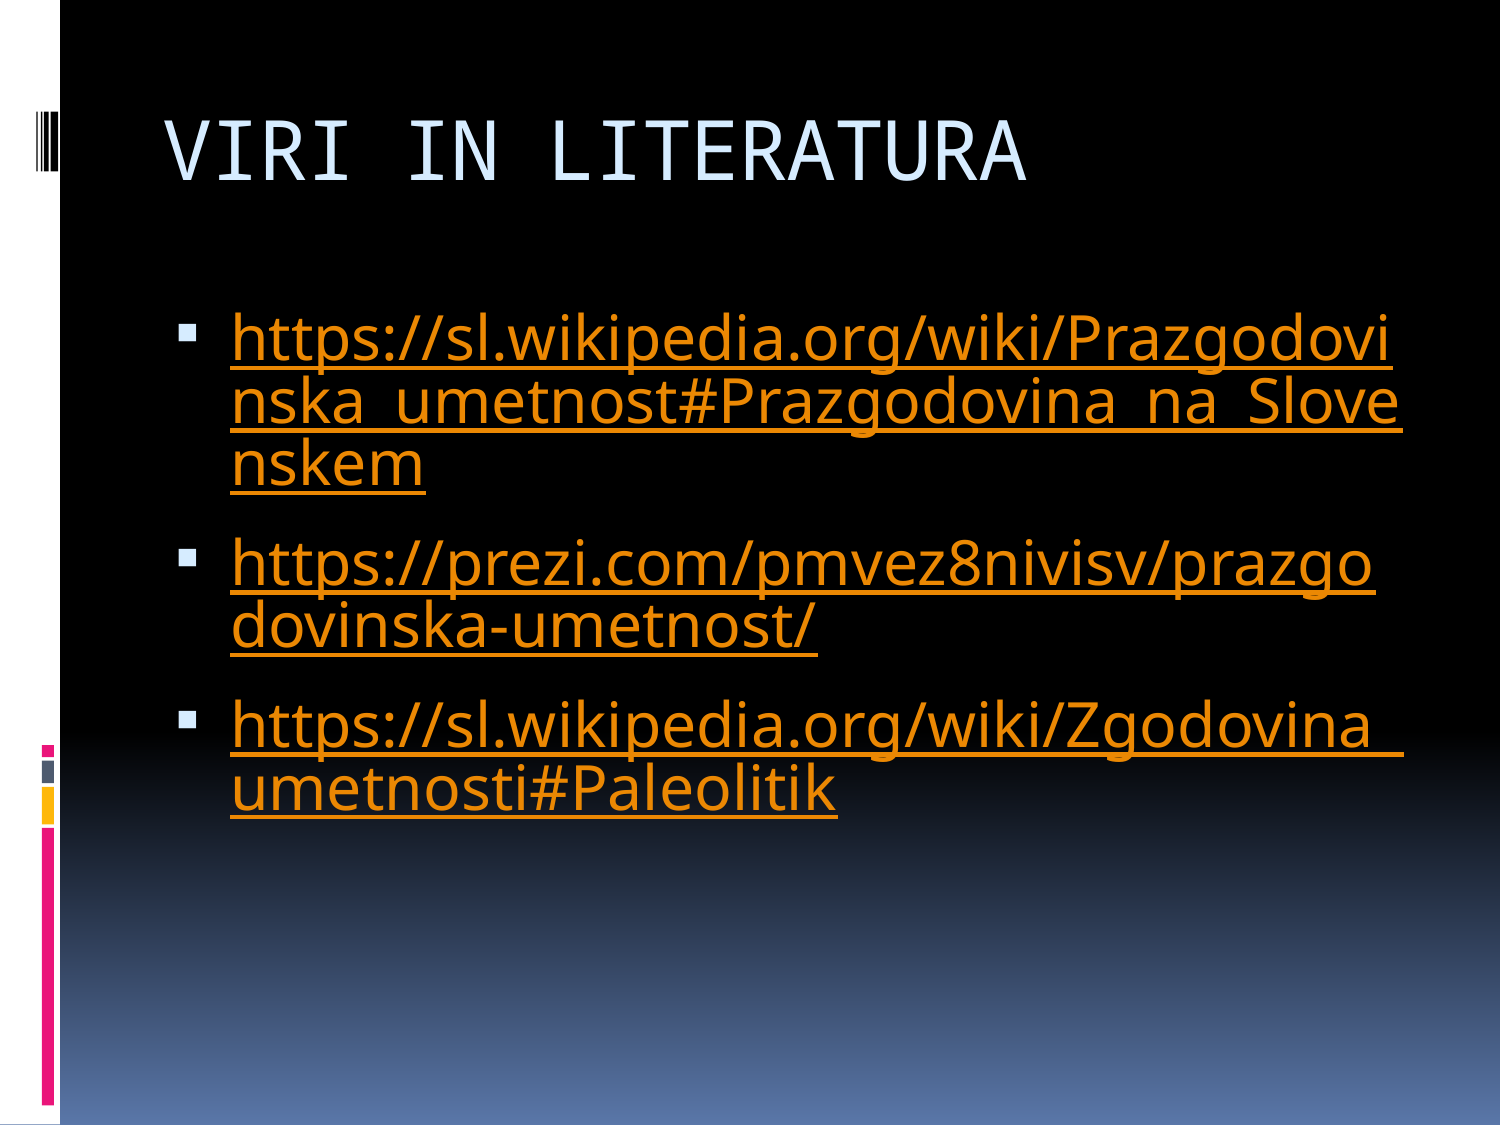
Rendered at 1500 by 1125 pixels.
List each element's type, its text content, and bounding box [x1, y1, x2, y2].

list https://sl.wikipedia.org/wiki/Prazgodovinska_umetnost#Prazgodovina_na_Slovenskem https://prezi.com/pmvez8nivisv/prazgodovinska-umetnost/ https://sl.wikipedia.org/wiki/Zgodovina_umetnosti#Paleolitik [147, 290, 1423, 1041]
title VIRI IN LITERATURA [147, 90, 1423, 241]
